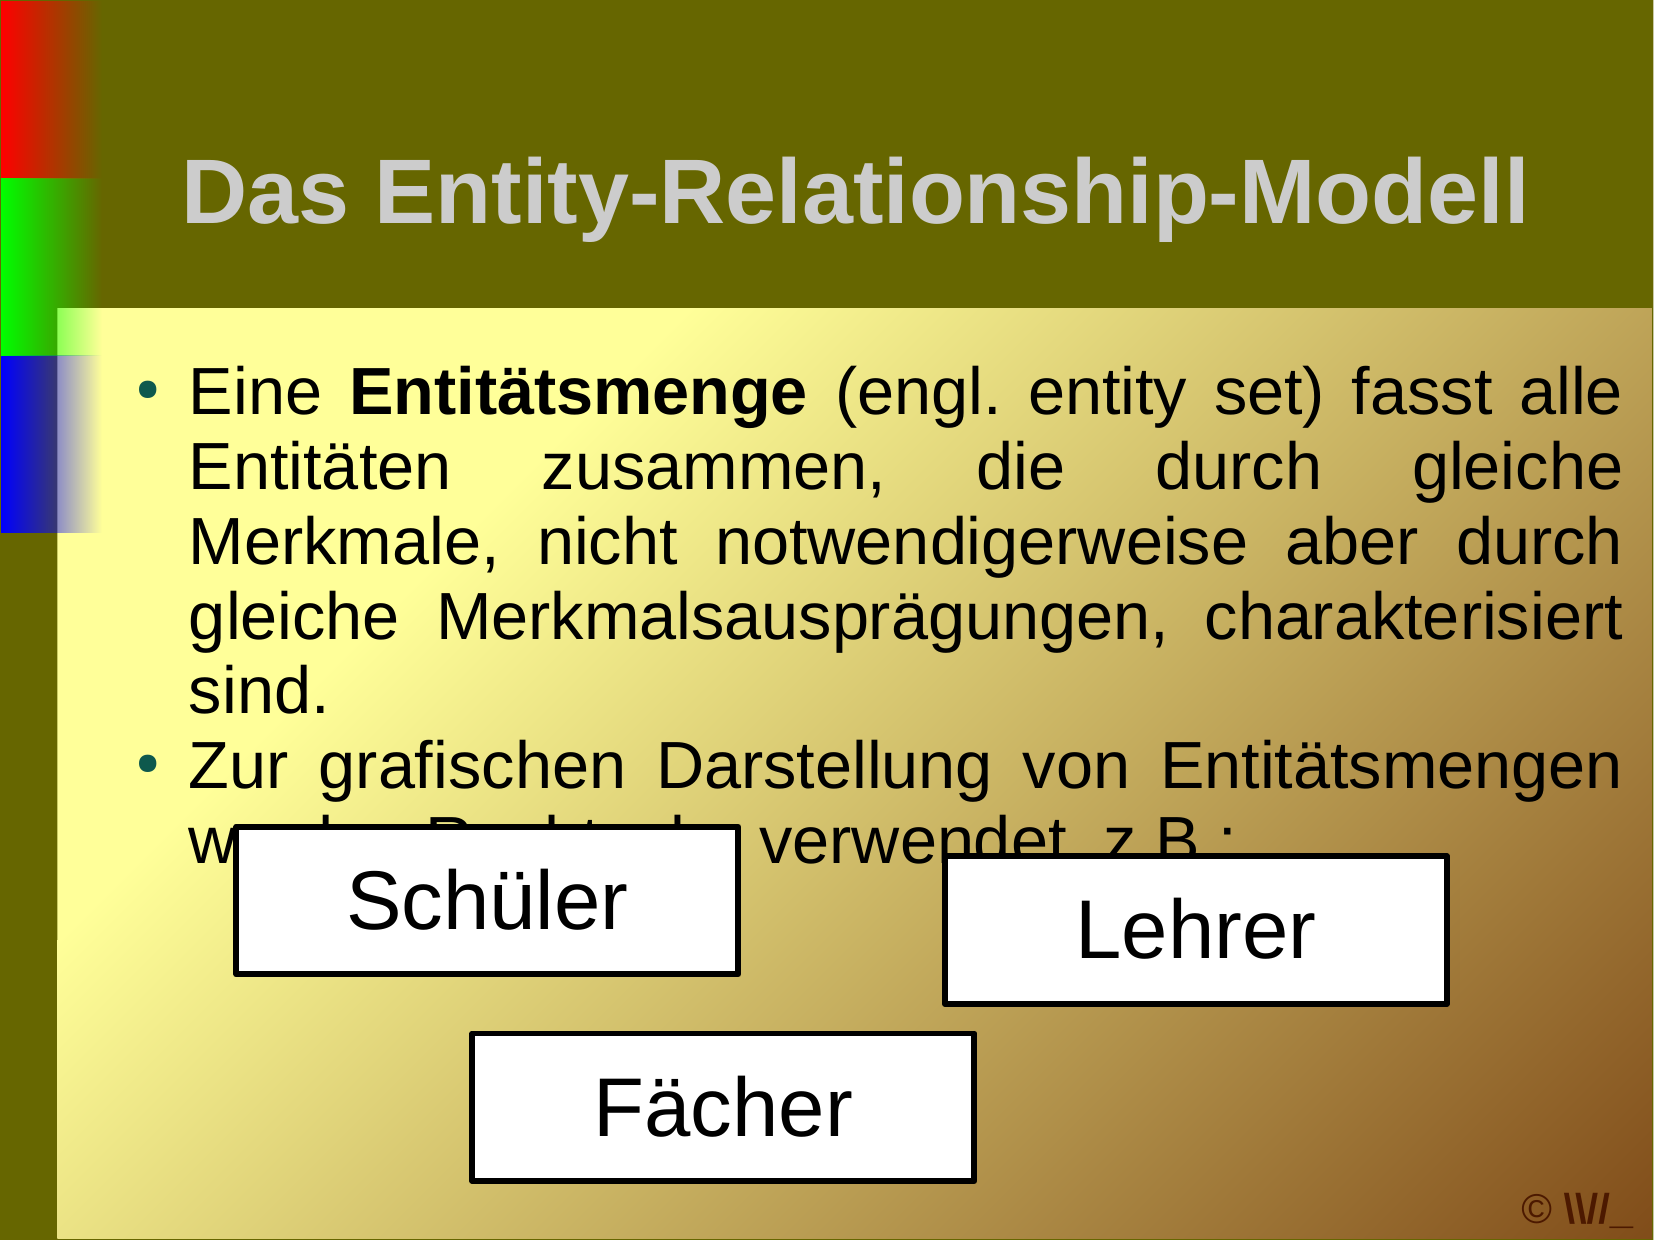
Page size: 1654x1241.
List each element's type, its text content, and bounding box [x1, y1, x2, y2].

list Eine Entitätsmenge (engl. entity set) fasst alle Entitäten zusammen, die durch gleiche Merkmale, nicht notwendigerweise aber durch gleiche Merkmalsausprägungen, charakterisiert sind. Zur grafischen Darstellung von Entitätsmengen werden Rechtecke verwendet, z.B.: [118, 354, 1625, 1182]
title Das Entity-Relationship-Modell [118, 88, 1595, 296]
text_box Fächer [472, 1033, 975, 1182]
text_box Schüler [236, 826, 739, 975]
text_box Lehrer [944, 856, 1447, 1004]
